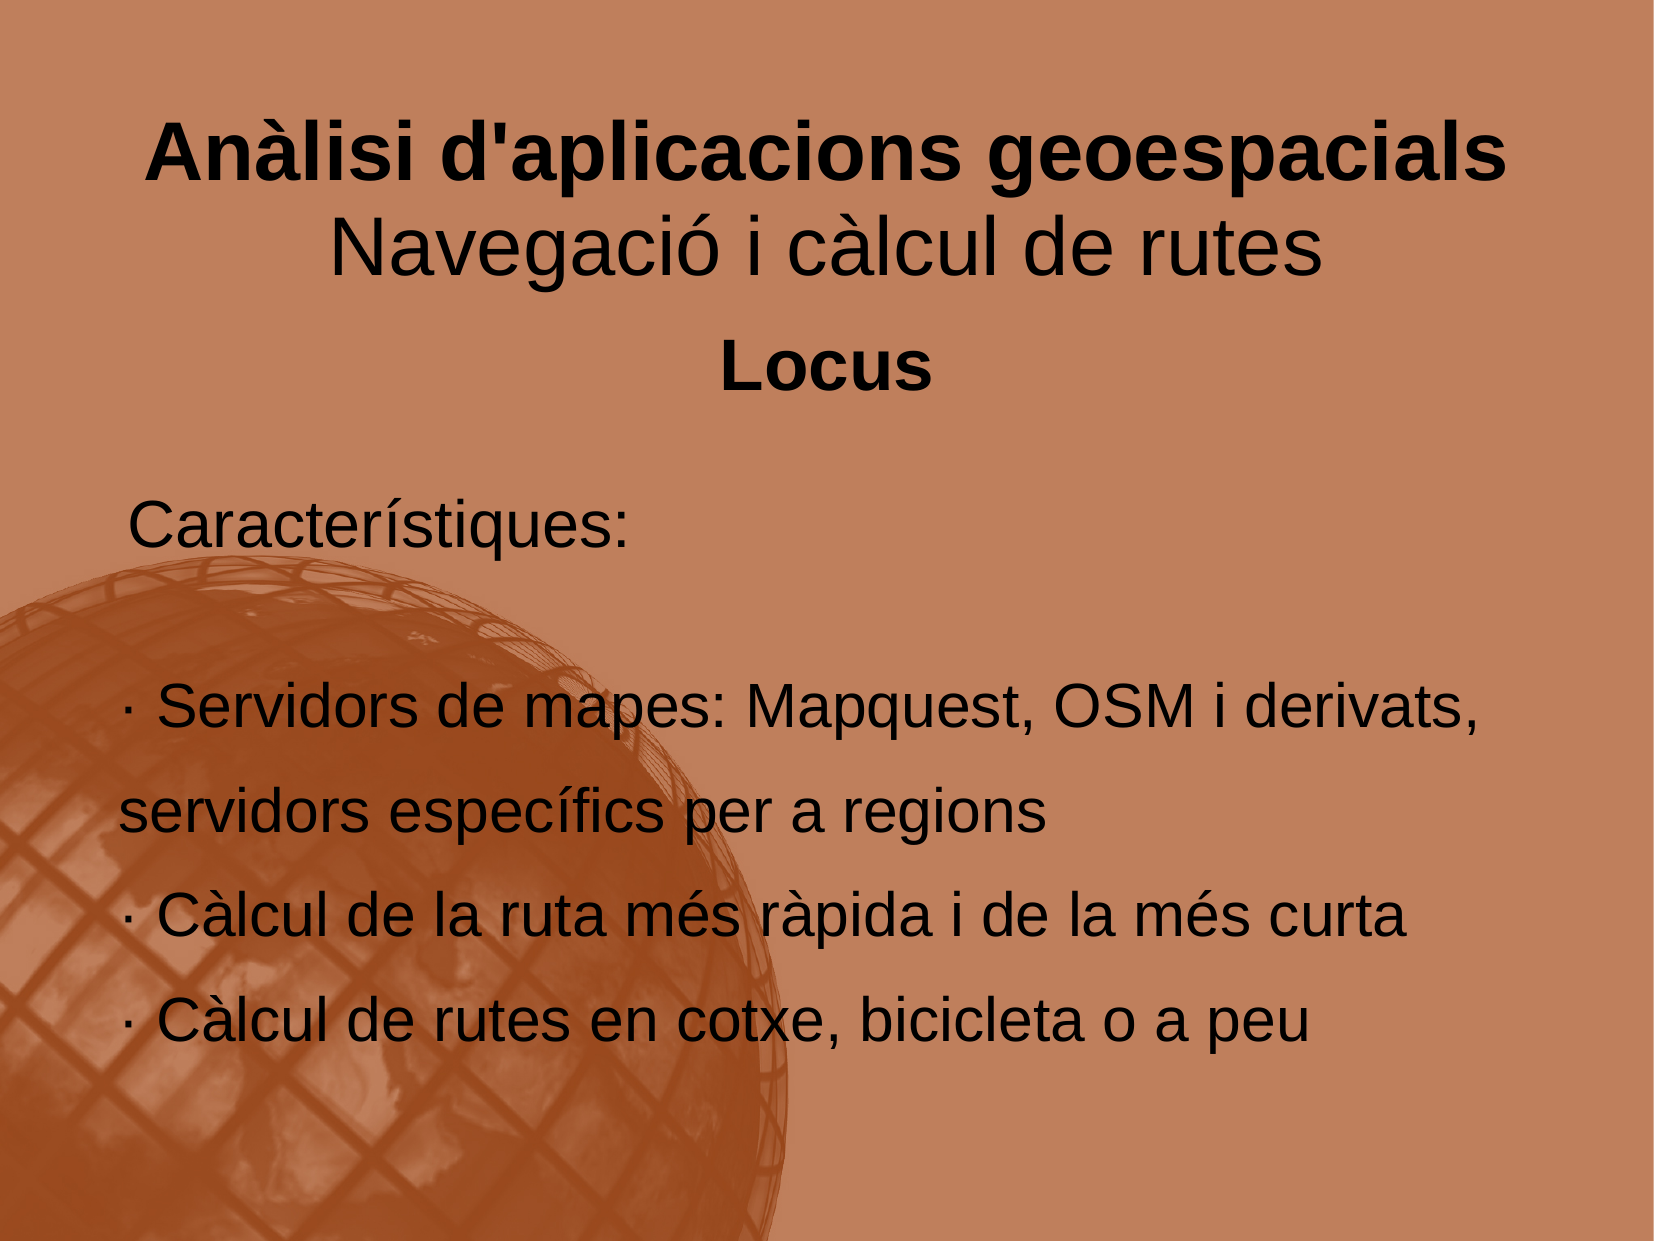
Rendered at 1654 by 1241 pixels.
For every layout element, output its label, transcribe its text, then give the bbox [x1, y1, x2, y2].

title Locus [250, 313, 1403, 417]
picture [0, 0, 1654, 1241]
title Característiques: [99, 487, 661, 563]
title · Servidors de mapes: Mapquest, OSM i derivats, servidors específics per a regions · Càlcul de la ruta més ràpida i de la més curta · Càlcul de rutes en cotxe, bicicleta o a peu [118, 543, 1625, 1241]
title Navegació i càlcul de rutes [310, 195, 1344, 299]
title Anàlisi d'aplicacions geoespacials [82, 48, 1571, 256]
